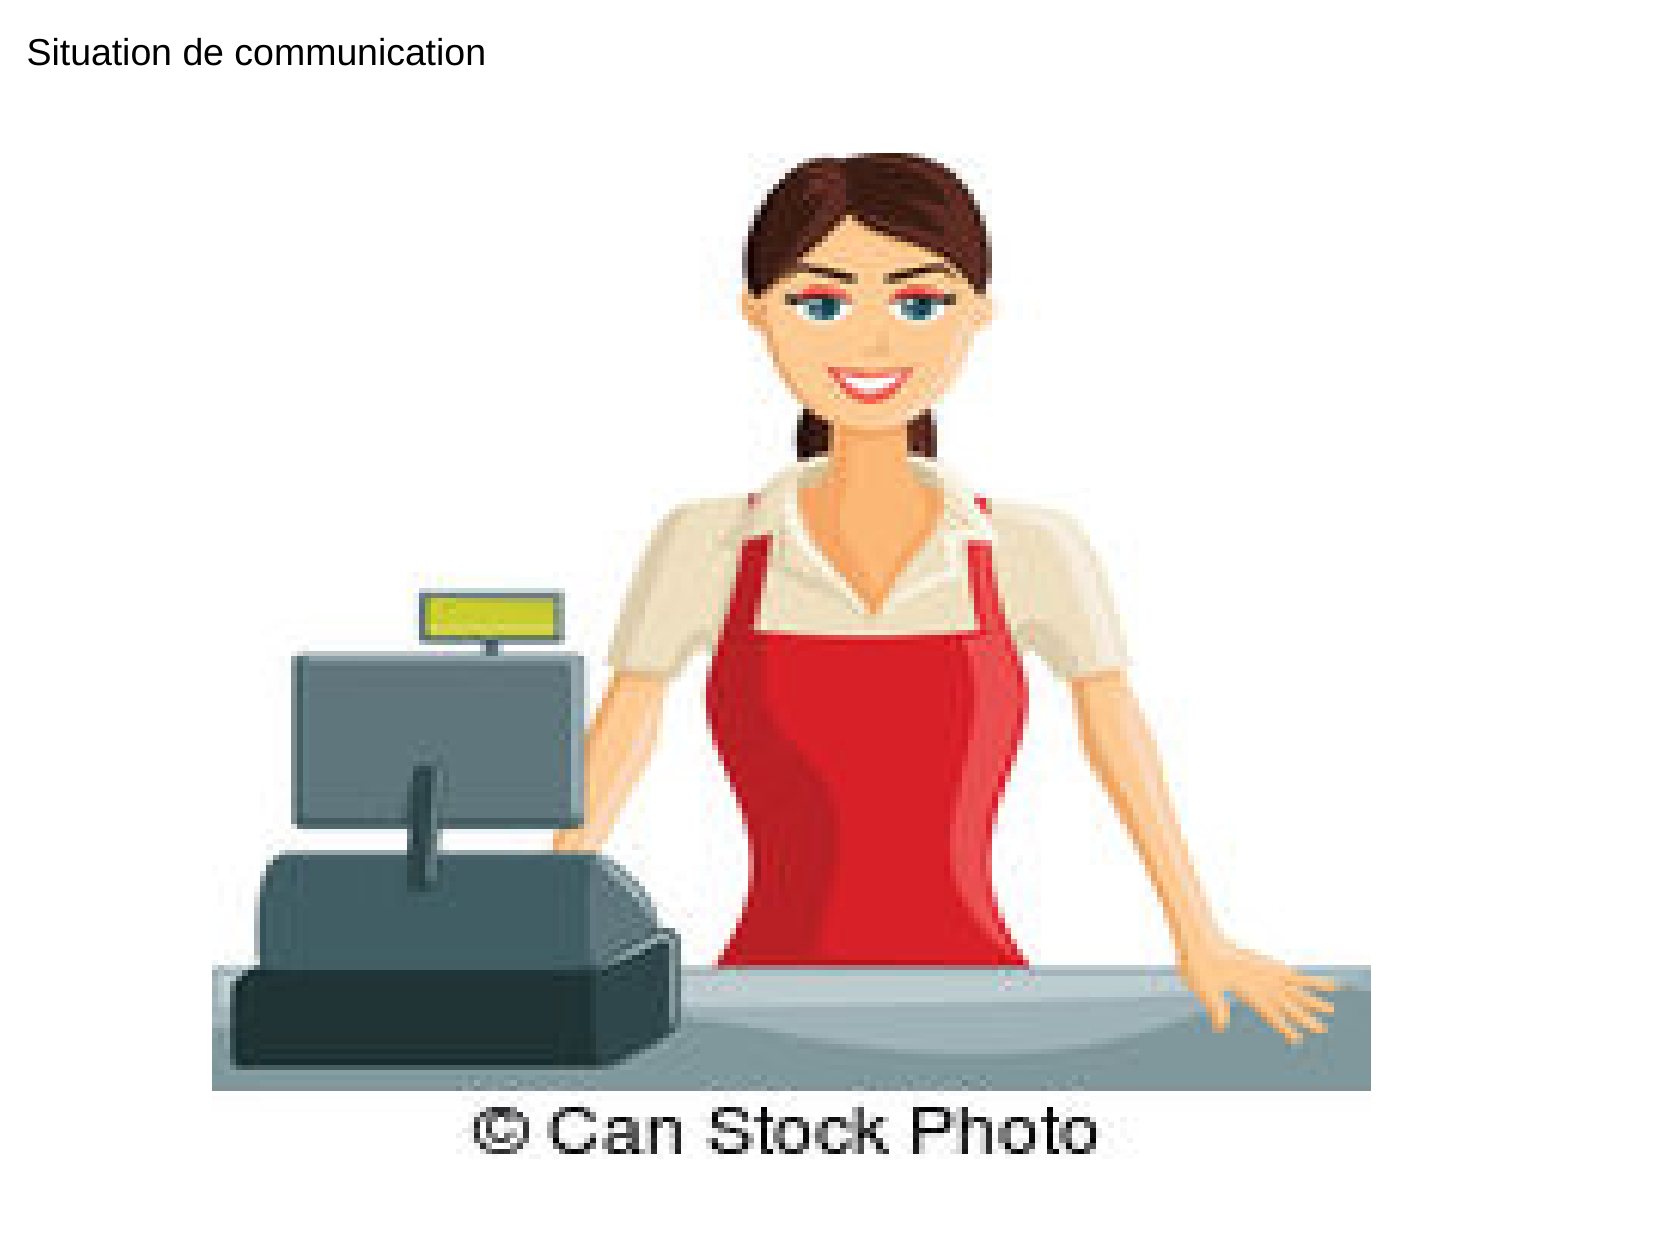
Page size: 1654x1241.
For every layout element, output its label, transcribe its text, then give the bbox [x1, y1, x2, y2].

text_box Situation de communication [11, 23, 591, 81]
picture [212, 153, 1371, 1170]
